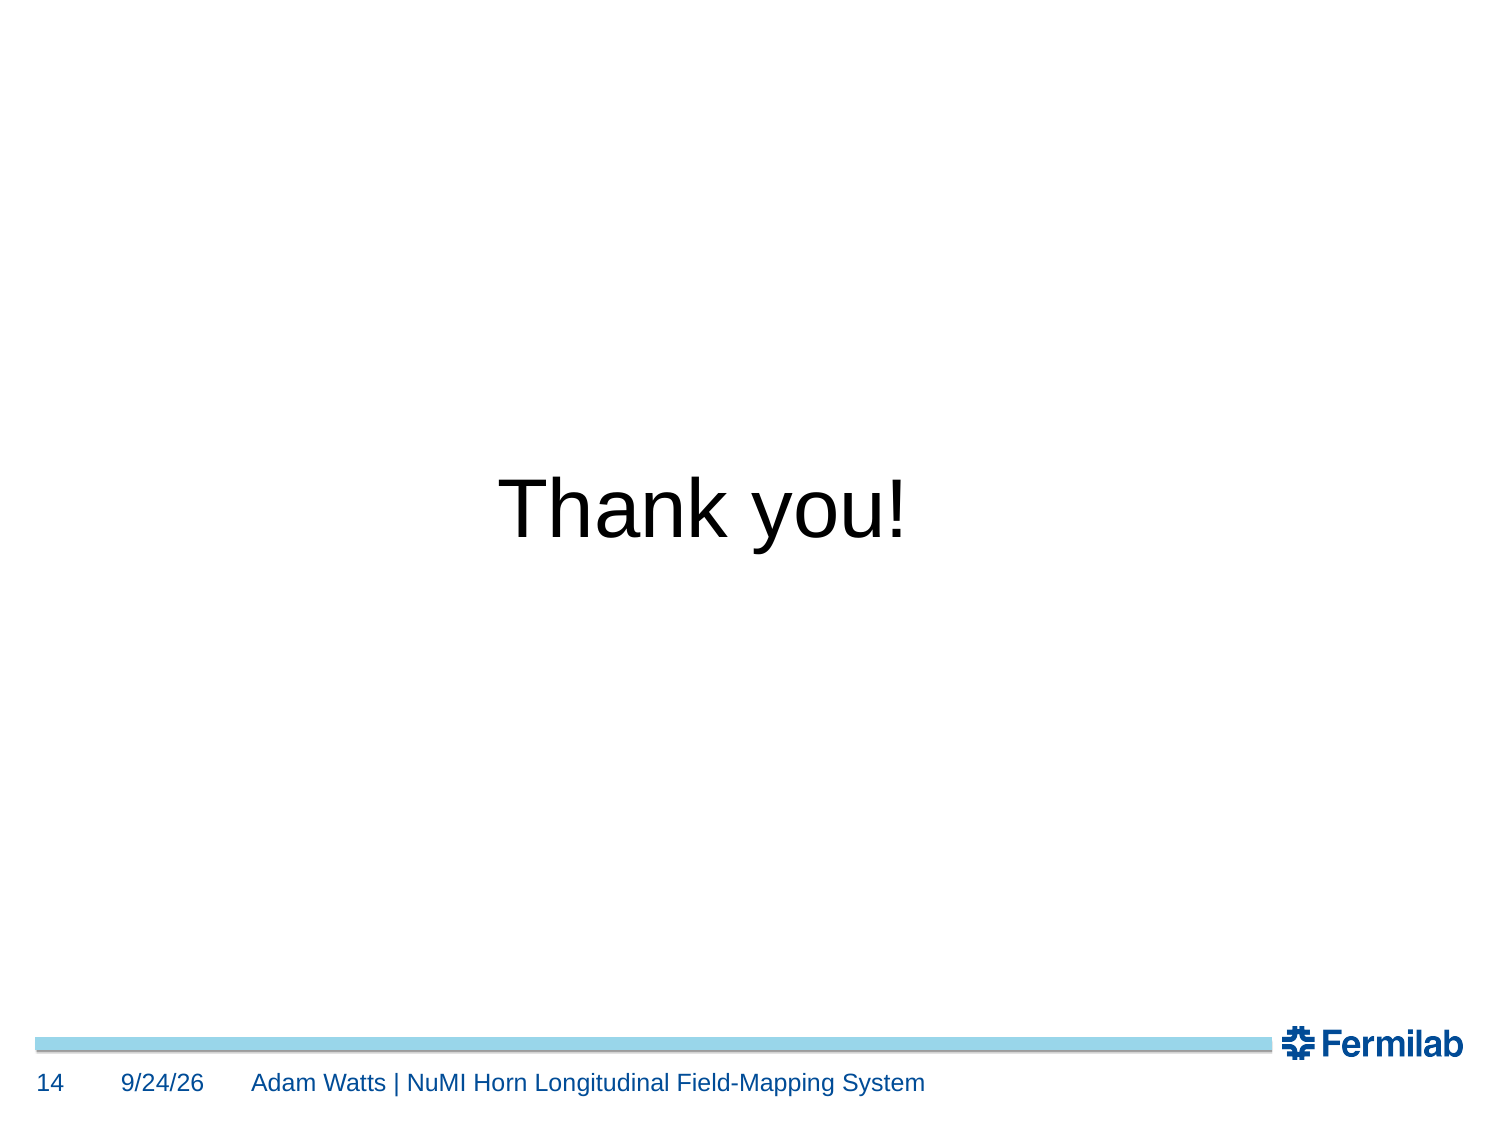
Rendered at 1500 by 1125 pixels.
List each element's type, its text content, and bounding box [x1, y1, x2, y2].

slide_number 9/19/19 [120, 1066, 232, 1107]
text_box Thank you! [482, 455, 925, 563]
footer Adam Watts | NuMI Horn Longitudinal Field-Mapping System [251, 1066, 1279, 1107]
picture [1282, 1026, 1463, 1060]
slide_number <number> [36, 1066, 105, 1106]
